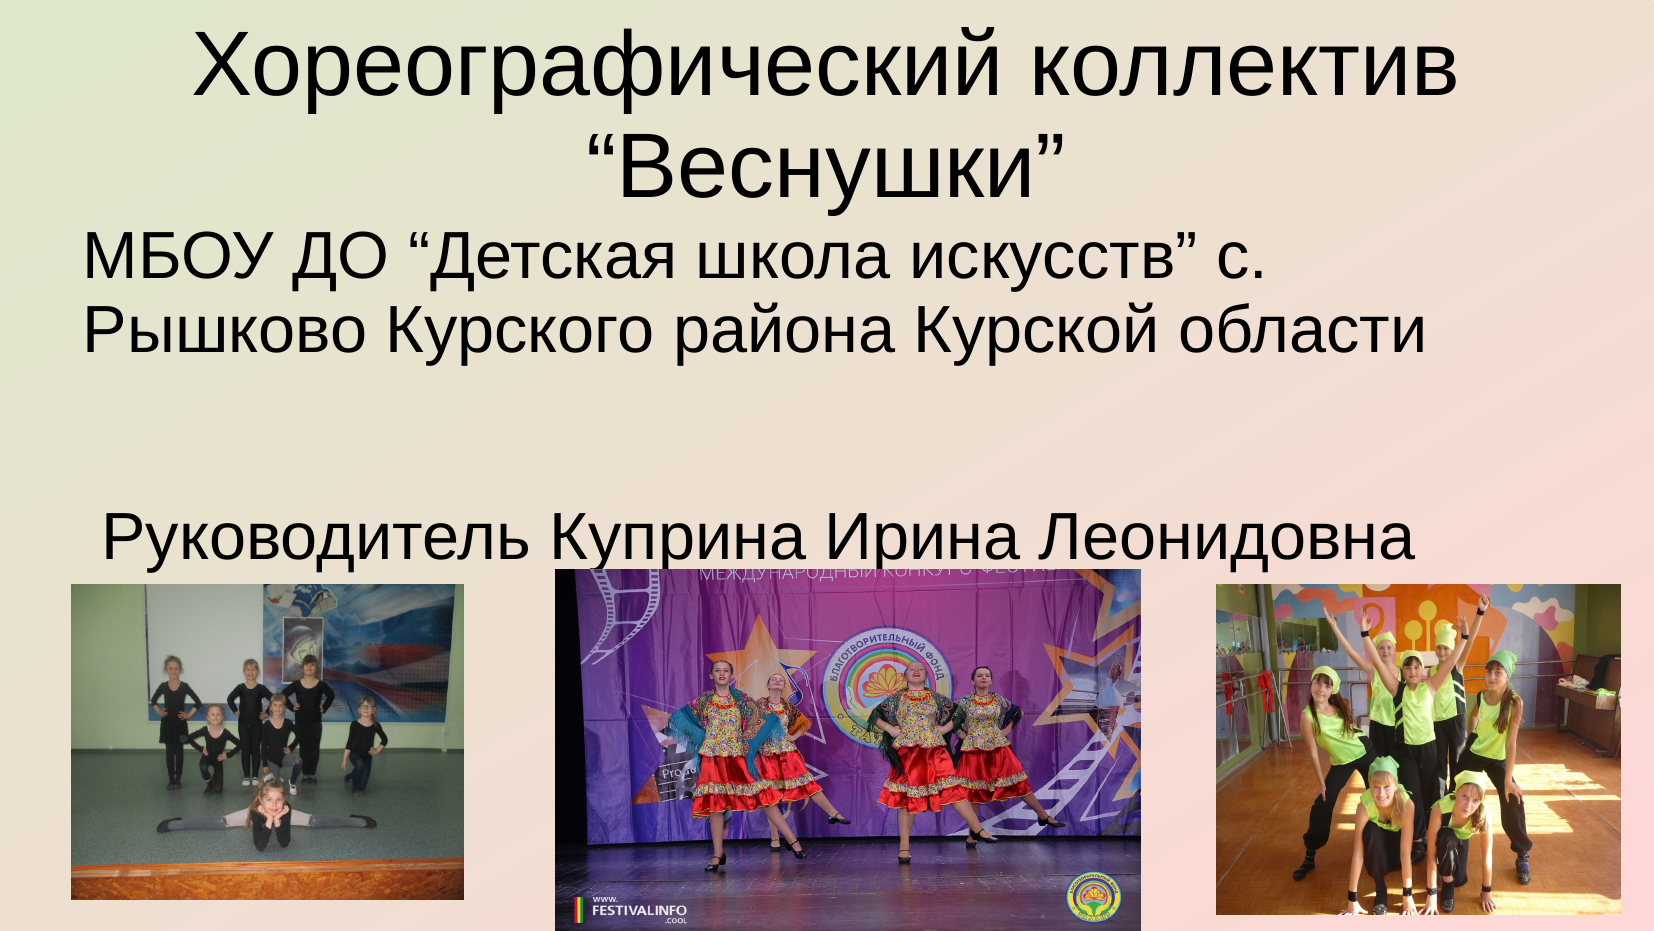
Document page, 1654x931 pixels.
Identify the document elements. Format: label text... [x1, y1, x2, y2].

picture [71, 584, 464, 901]
picture [555, 569, 1141, 931]
picture [1216, 584, 1621, 916]
title Хореографический коллектив “Веснушки” [82, 12, 1571, 217]
list МБОУ ДО “Детская школа искусств” с. Рышково Курского района Курской области [82, 217, 1571, 475]
list Руководитель Куприна Ирина Леонидовна [82, 499, 1571, 757]
